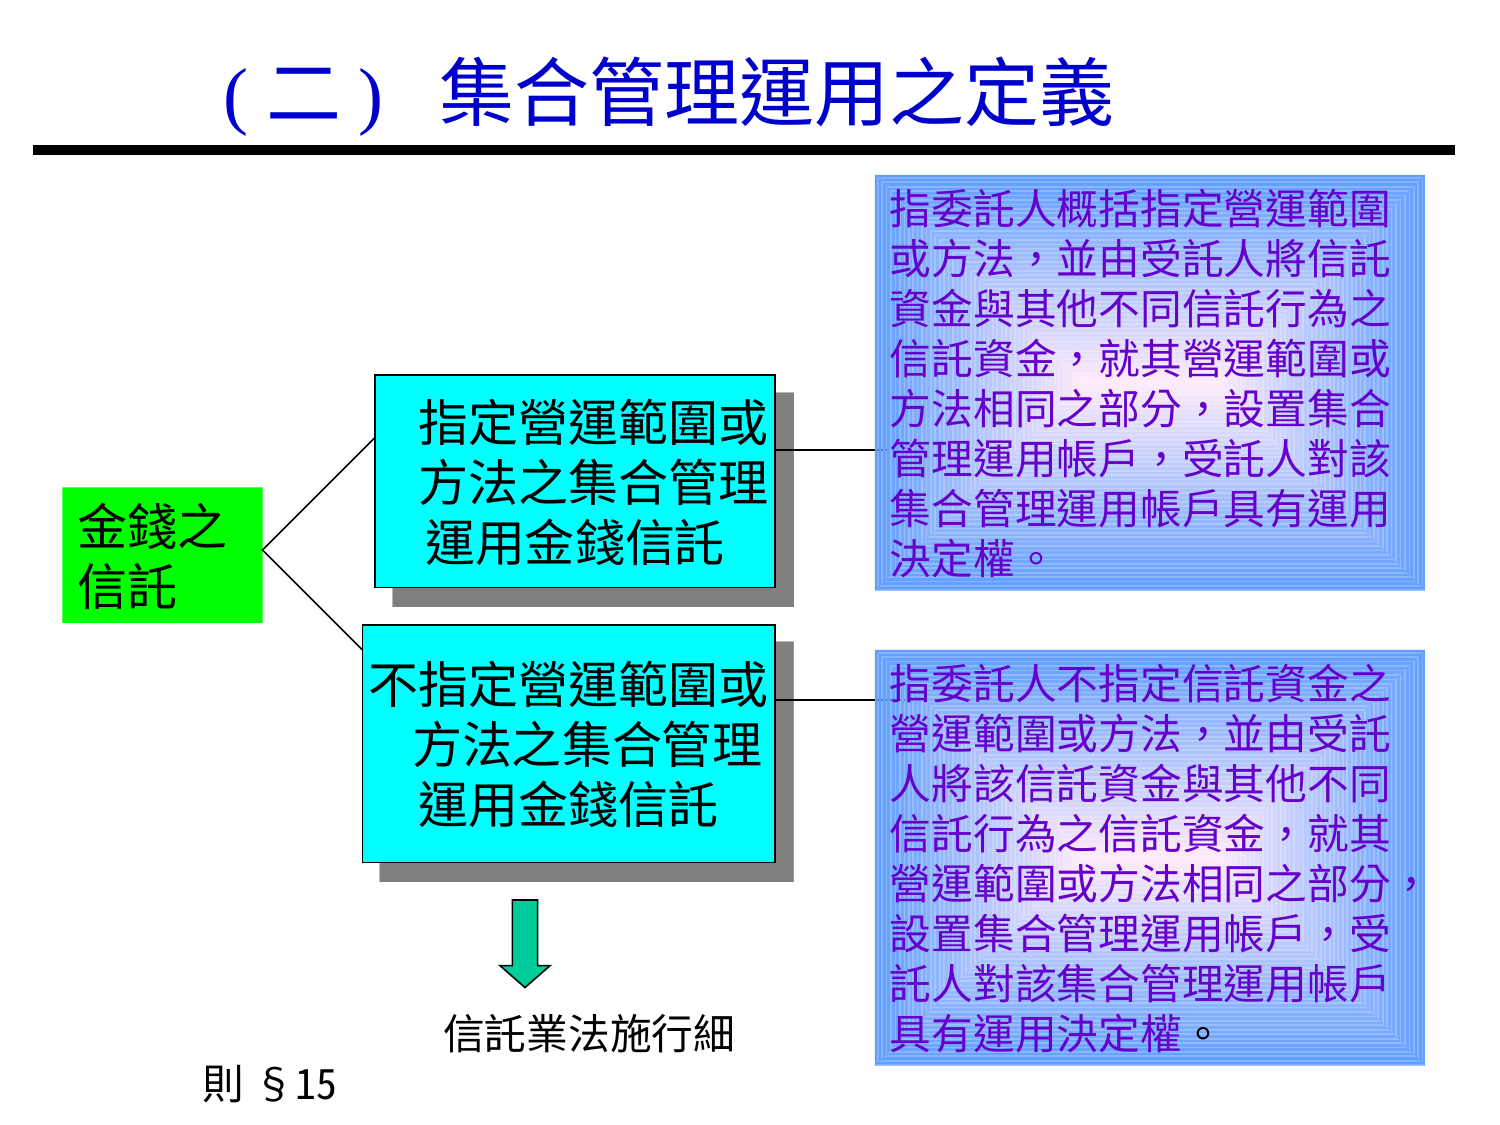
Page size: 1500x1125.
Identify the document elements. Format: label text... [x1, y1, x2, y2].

text_box 指定營運範圍或 方法之集合管理 運用金錢信託 [374, 375, 775, 588]
text_box 指委託人概括指定營運範圍或方法，並由受託人將信託資金與其他不同信託行為之信託資金，就其營運範圍或方法相同之部分，設置集合管理運用帳戶，受託人對該集合管理運用帳戶具有運用決定權。 [874, 174, 1426, 591]
text_box 信託業法施行細則§15 [187, 999, 763, 1116]
text_box 指委託人不指定信託資金之營運範圍或方法，並由受託人將該信託資金與其他不同信託行為之信託資金，就其營運範圍或方法相同之部分，設置集合管理運用帳戶，受託人對該集合管理運用帳戶具有運用決定權。 [874, 649, 1426, 1066]
text_box (二) 集合管理運用之定義 [75, 37, 1263, 143]
text_box 不指定營運範圍或 方法之集合管理 運用金錢信託 [362, 624, 775, 863]
text_box 金錢之信託 [62, 487, 263, 623]
